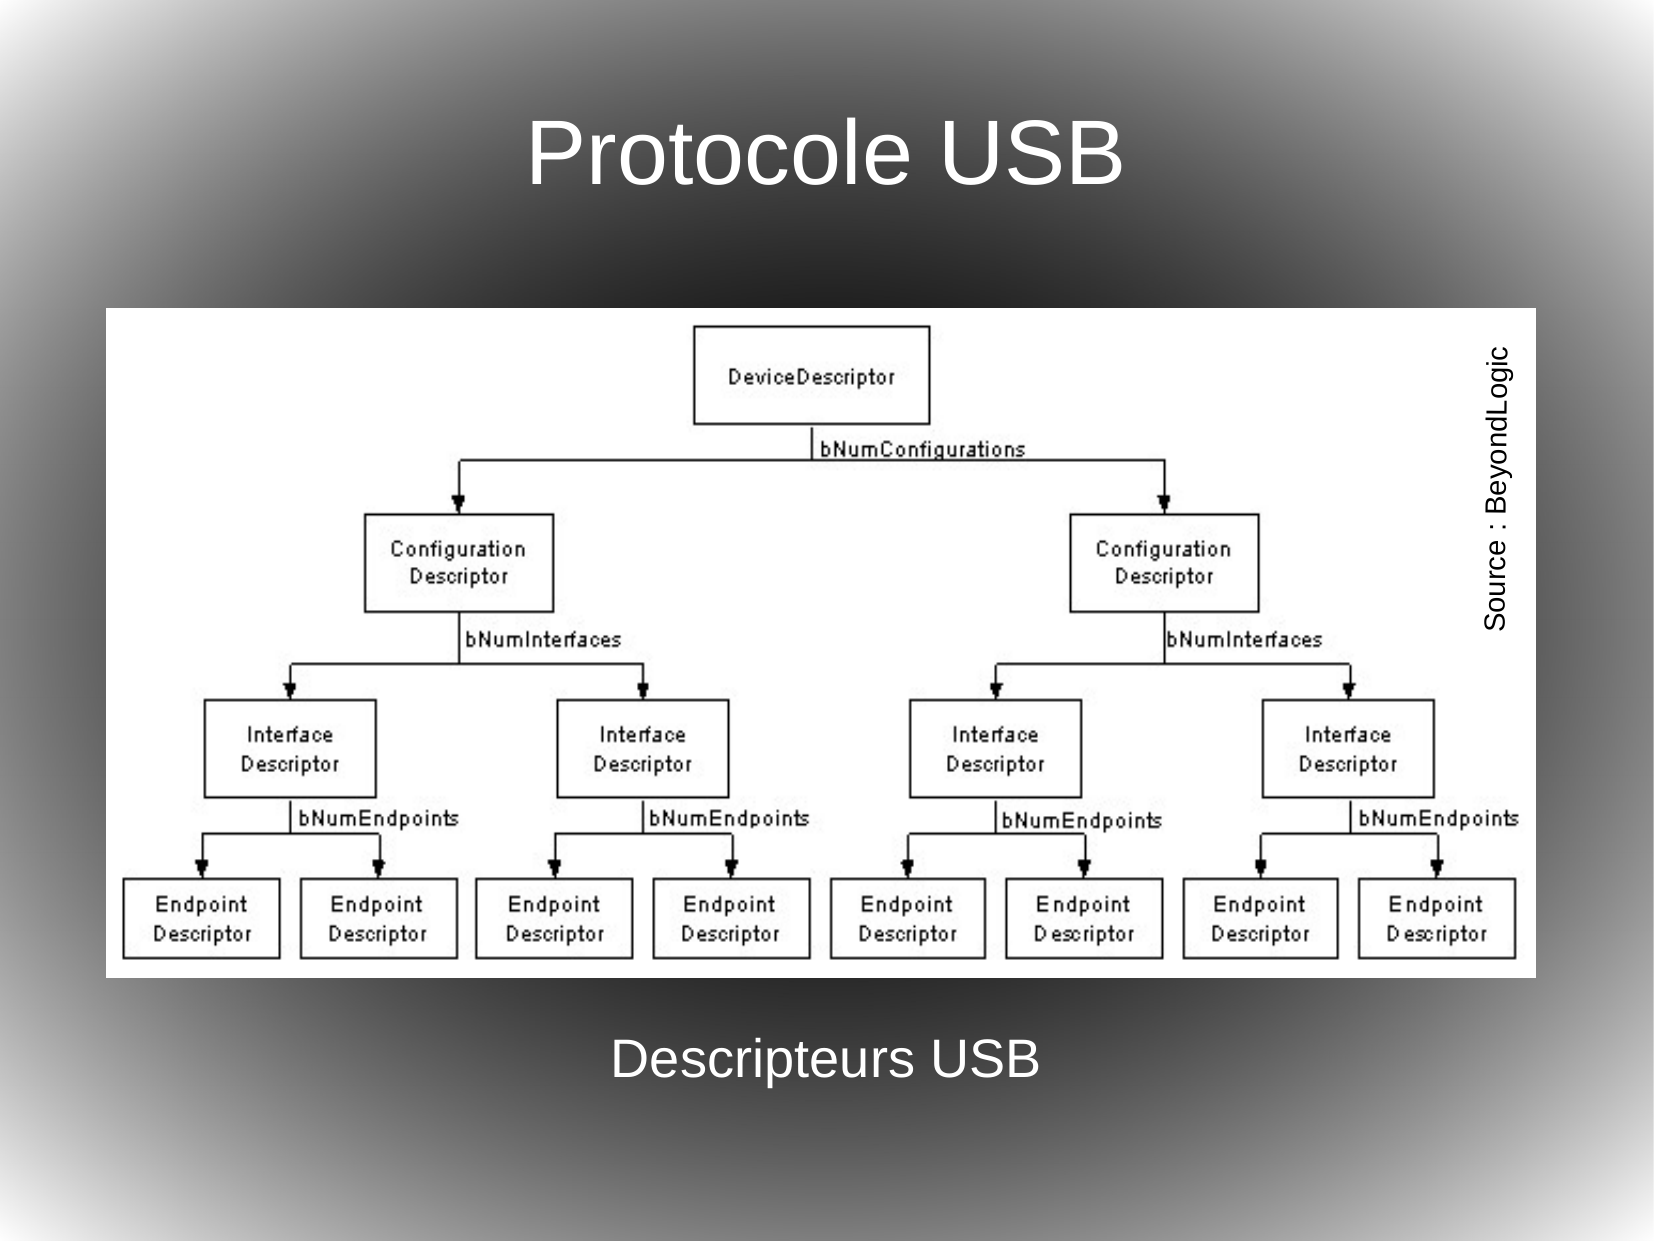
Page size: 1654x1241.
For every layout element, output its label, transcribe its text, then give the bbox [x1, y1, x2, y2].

picture [0, 0, 1654, 1241]
title Protocole USB [82, 49, 1571, 257]
text_box Source : BeyondLogic [1470, 330, 1522, 648]
text_box Descripteurs USB [596, 1020, 1058, 1096]
